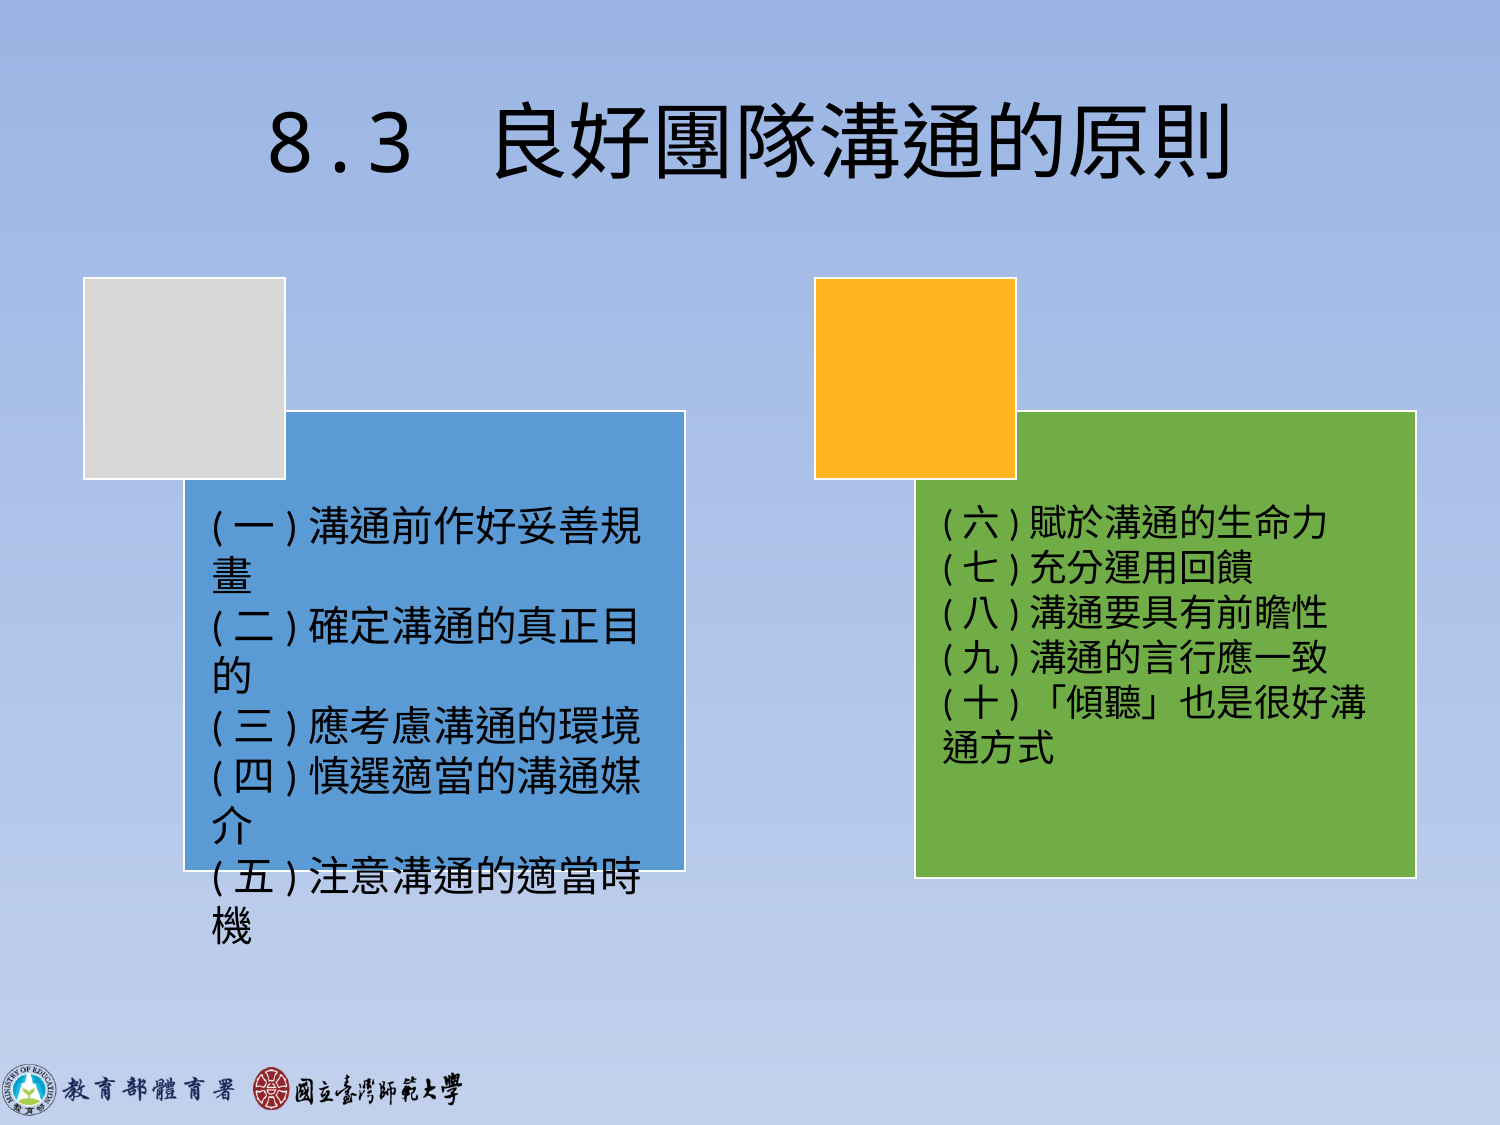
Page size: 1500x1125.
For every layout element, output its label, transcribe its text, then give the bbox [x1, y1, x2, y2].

text_box [84, 278, 285, 479]
text_box (六)賦於溝通的生命力 (七)充分運用回饋 (八)溝通要具有前瞻性 (九)溝通的言行應一致 (十)「傾聽」也是很好溝通方式 [915, 410, 1417, 879]
title 8.3 良好團隊溝通的原則 [75, 45, 1426, 233]
text_box (一)溝通前作好妥善規畫 (二)確定溝通的真正目的 (三)應考慮溝通的環境 (四)慎選適當的溝通媒介 (五)注意溝通的適當時機 [184, 410, 686, 872]
text_box [815, 278, 1016, 479]
